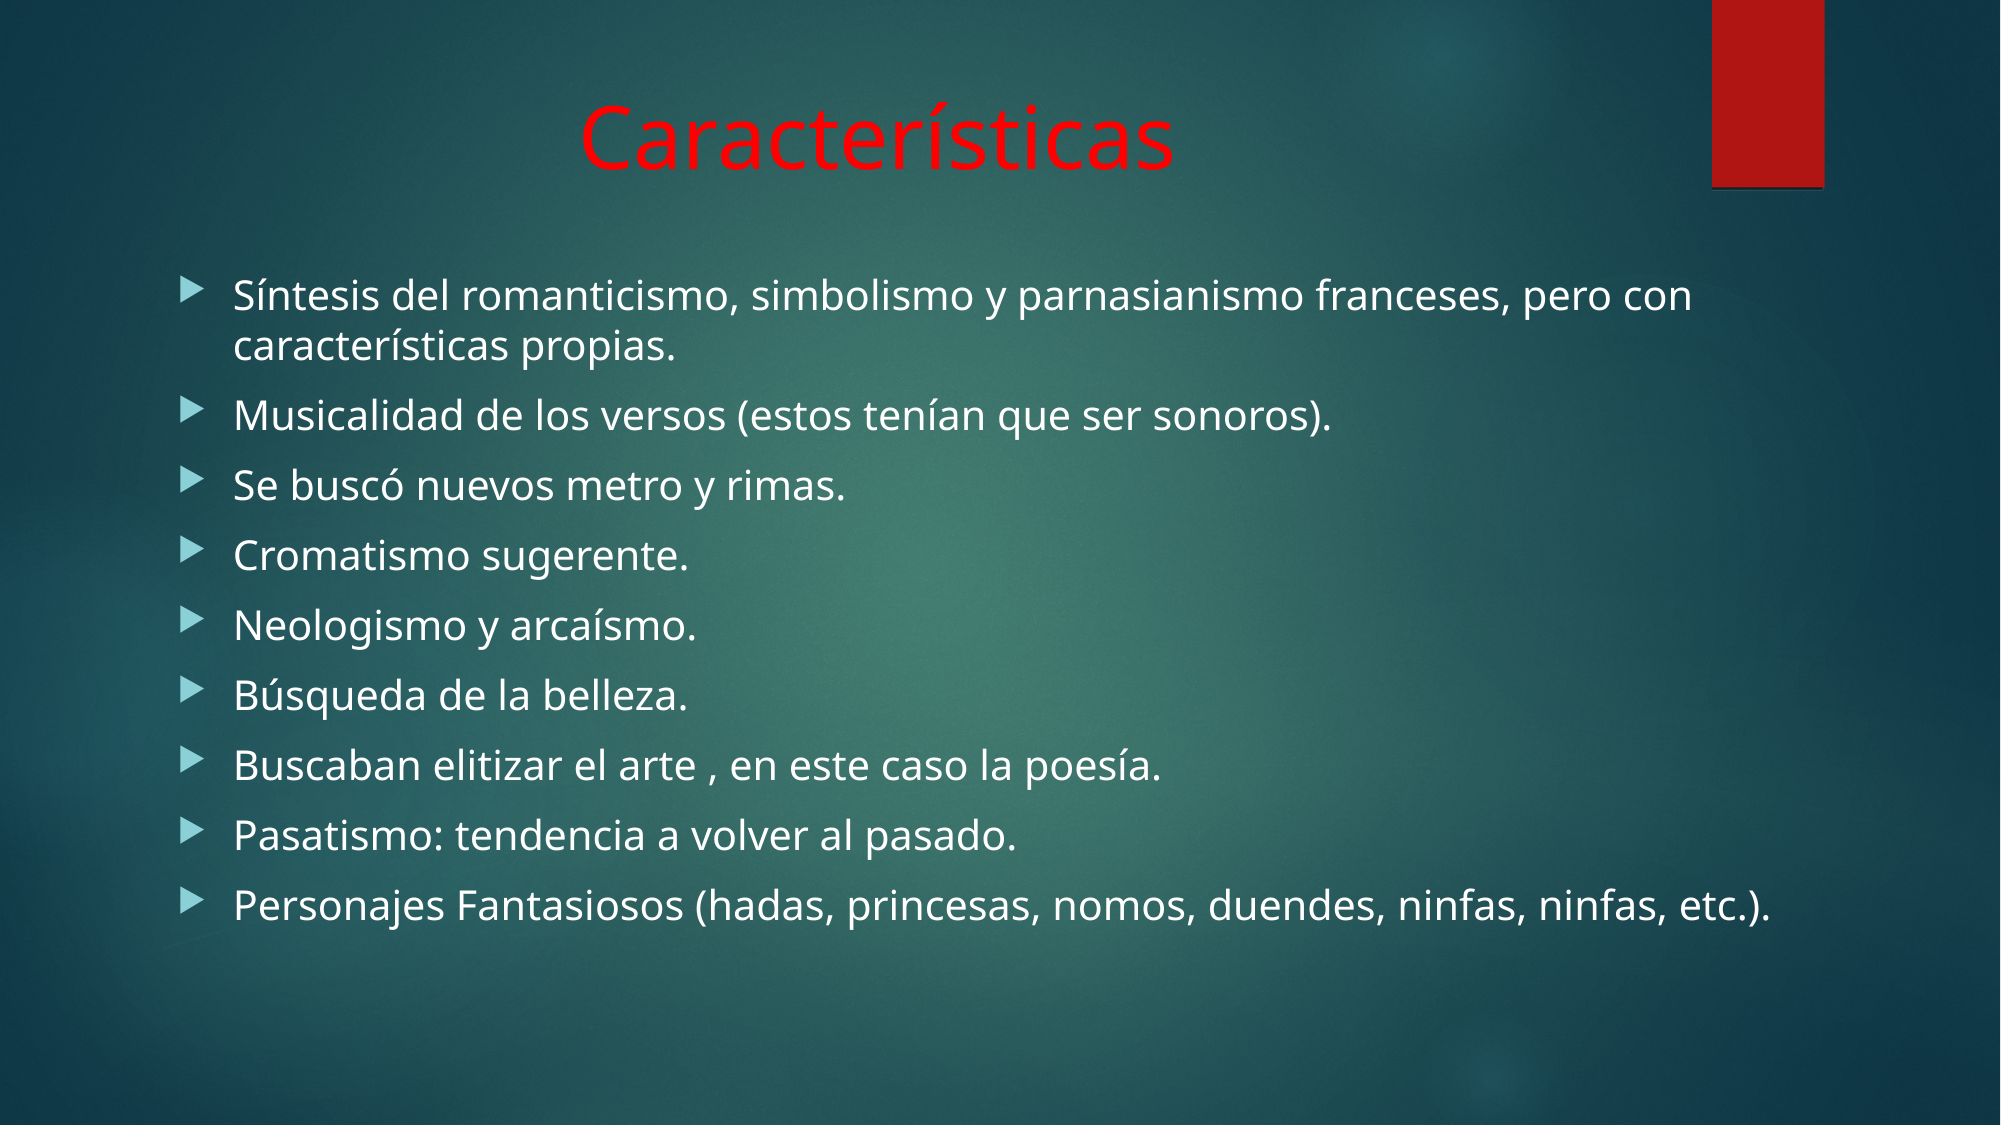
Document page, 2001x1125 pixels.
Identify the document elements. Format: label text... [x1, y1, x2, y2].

list Síntesis del romanticismo, simbolismo y parnasianismo franceses, pero con características propias. Musicalidad de los versos (estos tenían que ser sonoros). Se buscó nuevos metro y rimas. Cromatismo sugerente. Neologismo y arcaísmo. Búsqueda de la belleza. Buscaban elitizar el arte , en este caso la poesía. Pasatismo: tendencia a volver al pasado. Personajes Fantasiosos (hadas, princesas, nomos, duendes, ninfas, ninfas, etc.). [162, 261, 1791, 950]
picture [0, 0, 2001, 1125]
title Características [106, 74, 1649, 304]
